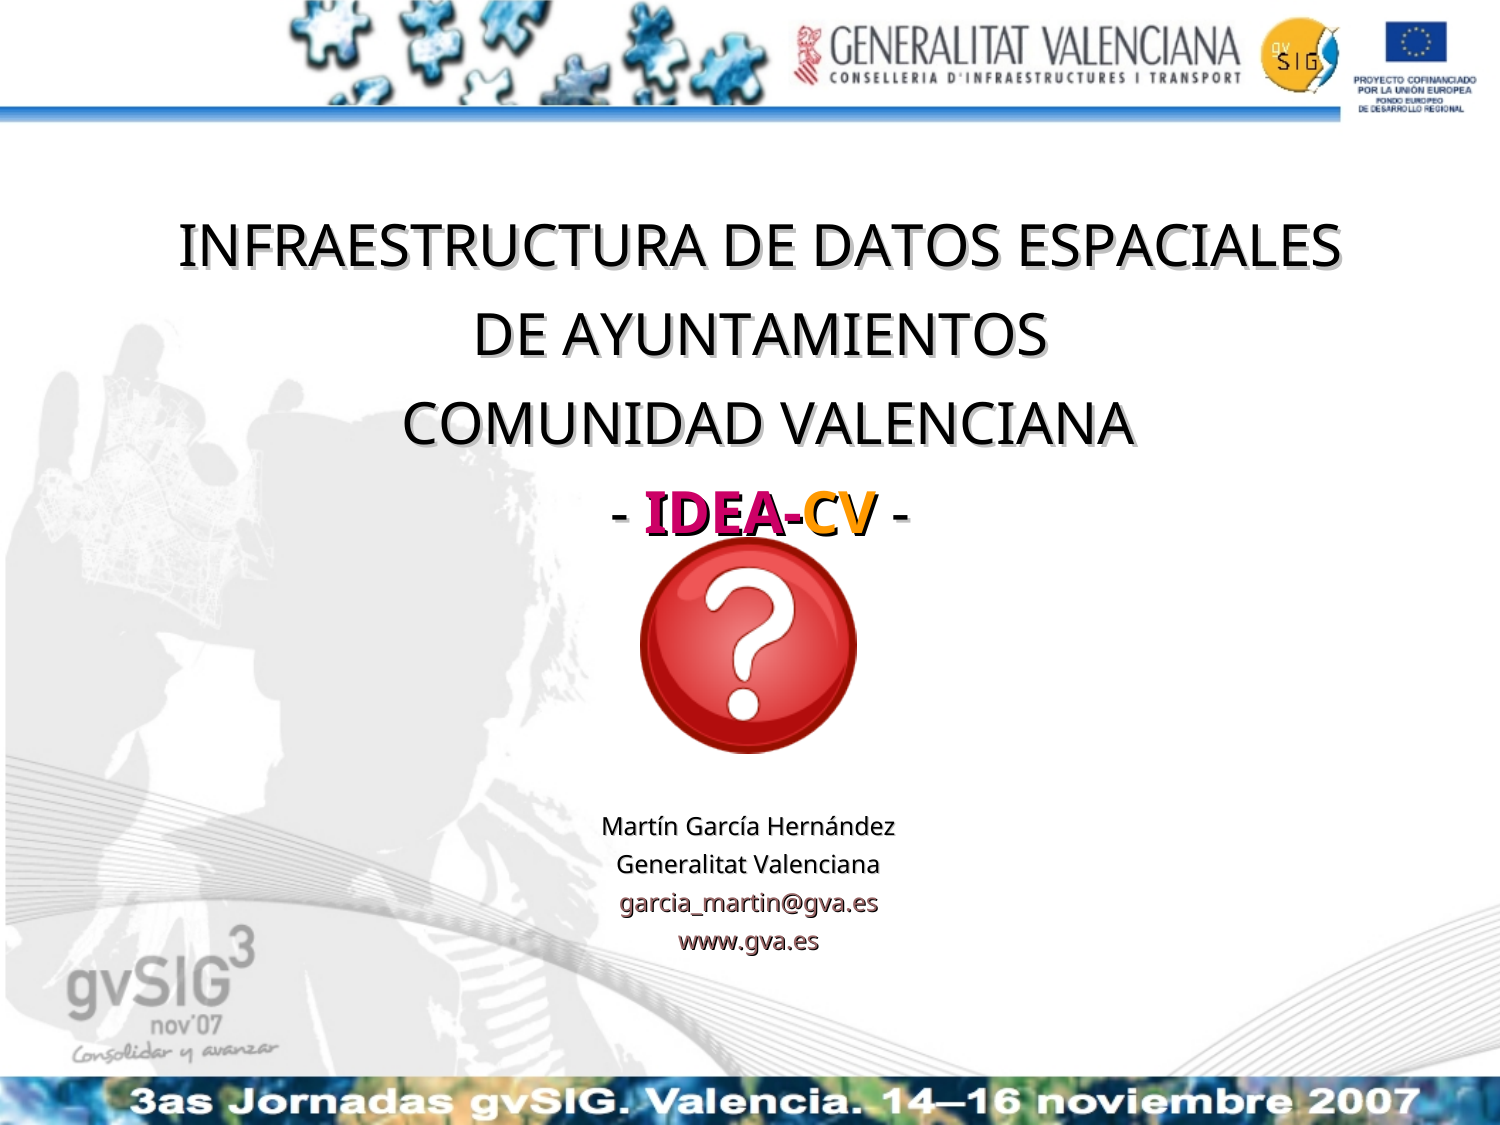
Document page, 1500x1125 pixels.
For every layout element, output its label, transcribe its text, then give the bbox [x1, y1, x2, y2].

text_box INFRAESTRUCTURA DE DATOS ESPACIALES DE AYUNTAMIENTOS COMUNIDAD VALENCIANA - IDEA-CV - [163, 187, 1359, 730]
picture [0, 0, 1500, 1125]
text_box Martín García Hernández Generalitat Valenciana garcia_martin@gva.es www.gva.es [562, 796, 935, 1003]
